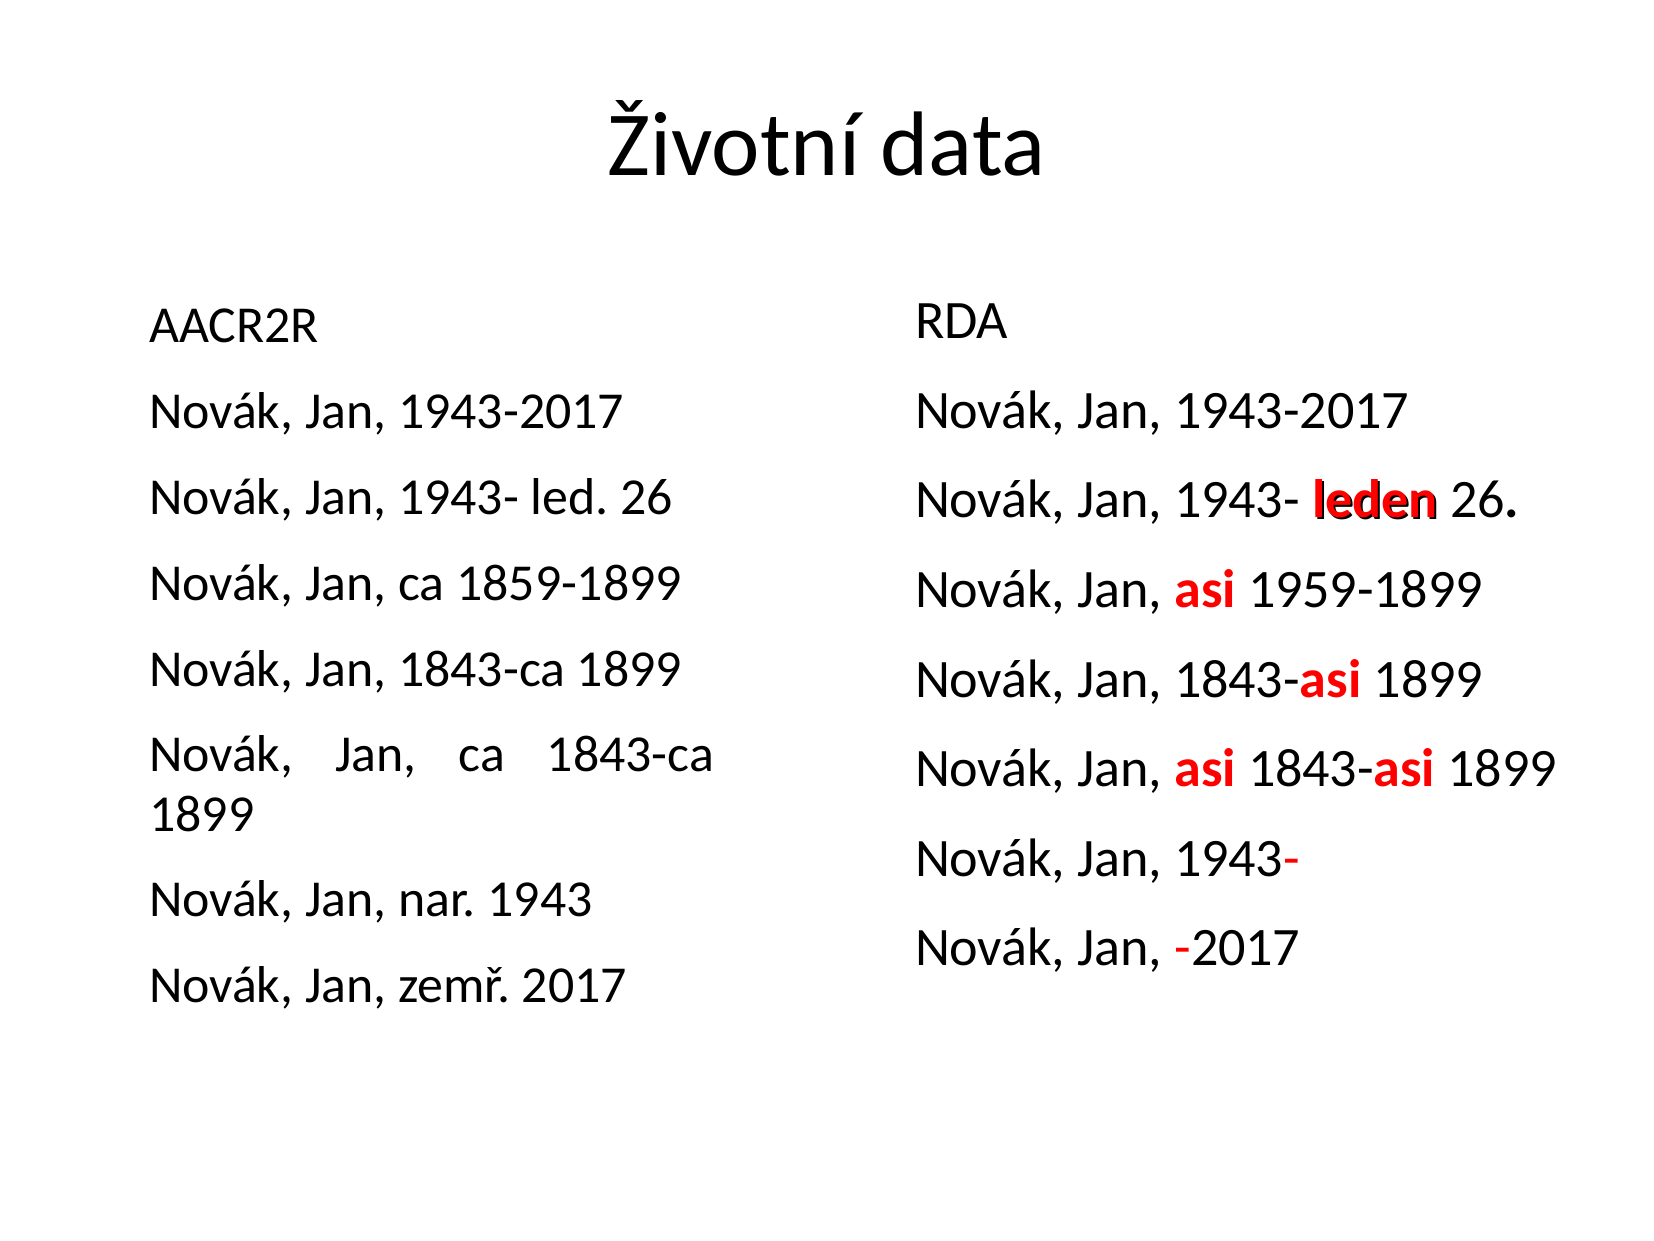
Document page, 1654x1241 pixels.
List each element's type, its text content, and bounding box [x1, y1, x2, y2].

list RDA Novák, Jan, 1943-2017 Novák, Jan, 1943- leden 26. Novák, Jan, asi 1959-1899 Novák, Jan, 1843-asi 1899 Novák, Jan, asi 1843-asi 1899 Novák, Jan, 1943- Novák, Jan, -2017 [845, 290, 1572, 1010]
title Životní data [82, 49, 1571, 257]
list AACR2R Novák, Jan, 1943-2017 Novák, Jan, 1943- led. 26 Novák, Jan, ca 1859-1899 Novák, Jan, 1843-ca 1899 Novák, Jan, ca 1843-ca 1899 Novák, Jan, nar. 1943 Novák, Jan, zemř. 2017 [82, 296, 715, 1016]
